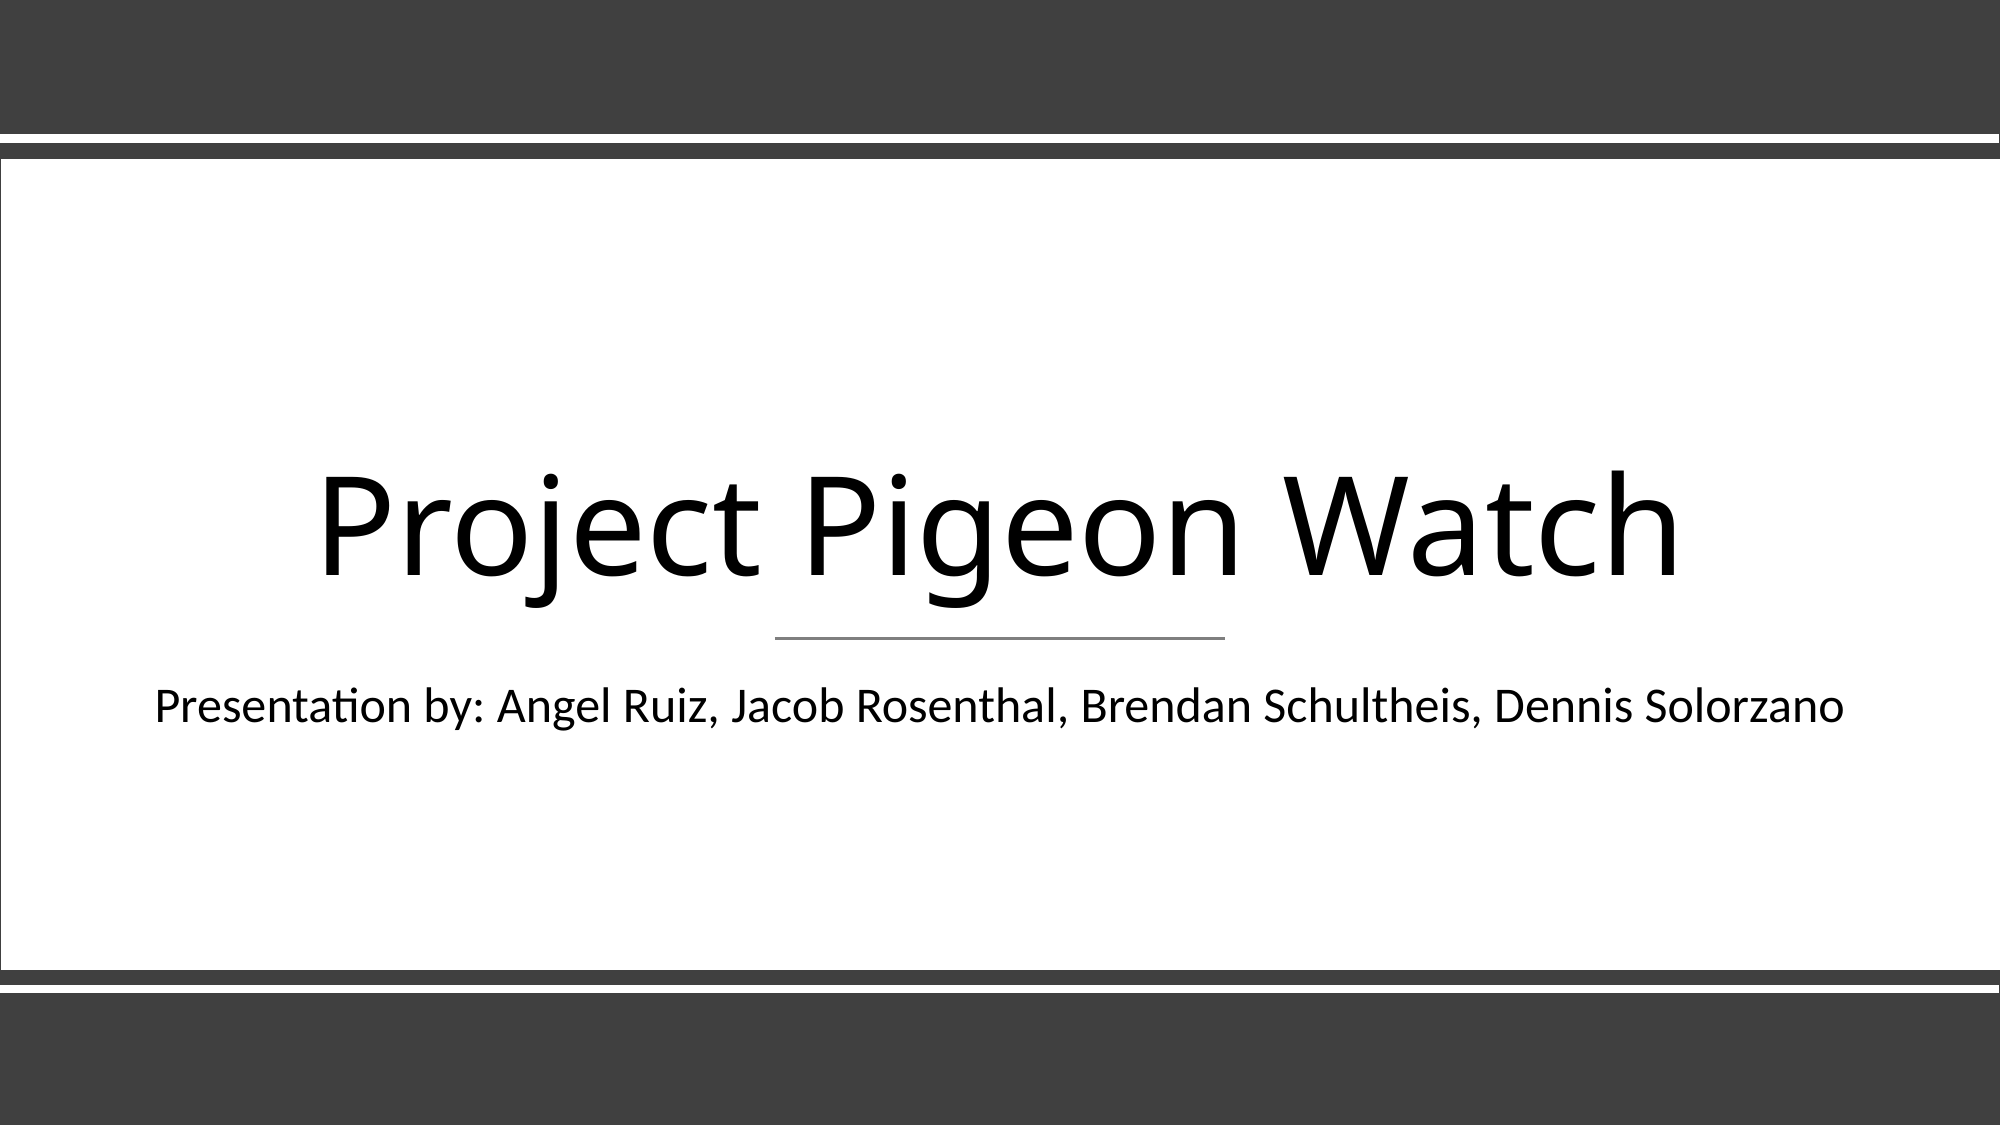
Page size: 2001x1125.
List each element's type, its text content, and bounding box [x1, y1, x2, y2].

subtitle Presentation by: Angel Ruiz, Jacob Rosenthal, Brendan Schultheis, Dennis Solorzano [130, 671, 1870, 860]
title Project Pigeon Watch [130, 256, 1870, 613]
text_box [0, 0, 2000, 1125]
